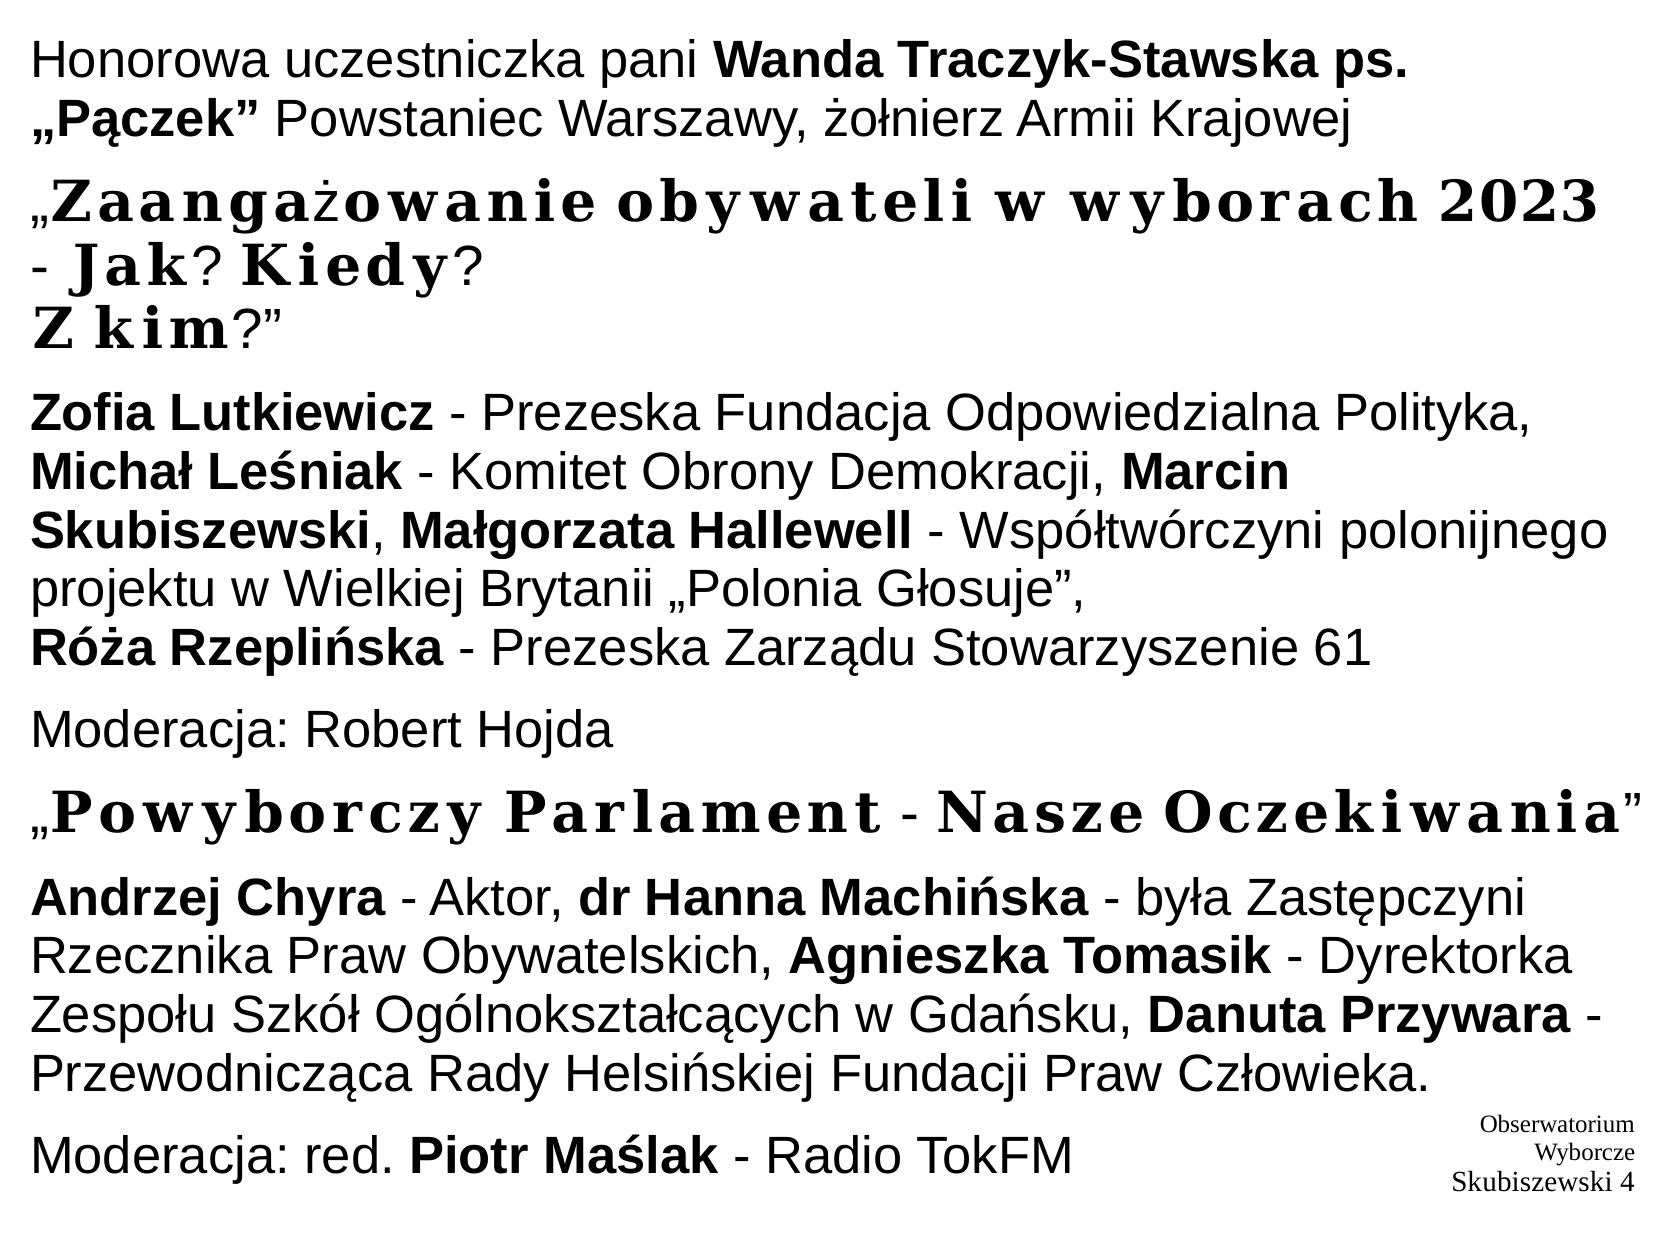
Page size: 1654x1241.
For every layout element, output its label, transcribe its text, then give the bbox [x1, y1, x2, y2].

list Honorowa uczestniczka pani Wanda Traczyk-Stawska ps. „Pączek” Powstaniec Warszawy, żołnierz Armii Krajowej „𝐙𝐚𝐚𝐧𝐠𝐚ż𝐨𝐰𝐚𝐧𝐢𝐞 𝐨𝐛𝐲𝐰𝐚𝐭𝐞𝐥𝐢 𝐰 𝐰𝐲𝐛𝐨𝐫𝐚𝐜𝐡 𝟐𝟎𝟐𝟑 - 𝐉𝐚𝐤? 𝐊𝐢𝐞𝐝𝐲? 𝐙 𝐤𝐢𝐦?” Zofia Lutkiewicz - Prezeska Fundacja Odpowiedzialna Polityka, Michał Leśniak - Komitet Obrony Demokracji, Marcin Skubiszewski, Małgorzata Hallewell - Współtwórczyni polonijnego projektu w Wielkiej Brytanii „Polonia Głosuje”, Róża Rzeplińska - Prezeska Zarządu Stowarzyszenie 61 Moderacja: Robert Hojda „𝐏𝐨𝐰𝐲𝐛𝐨𝐫𝐜𝐳𝐲 𝐏𝐚𝐫𝐥𝐚𝐦𝐞𝐧𝐭 - 𝐍𝐚𝐬𝐳𝐞 𝐎𝐜𝐳𝐞𝐤𝐢𝐰𝐚𝐧𝐢𝐚” Andrzej Chyra - Aktor, dr Hanna Machińska - była Zastępczyni Rzecznika Praw Obywatelskich, Agnieszka Tomasik - Dyrektorka Zespołu Szkół Ogólnokształcących w Gdańsku, Danuta Przywara - Przewodnicząca Rady Helsińskiej Fundacji Praw Człowieka. Moderacja: red. Piotr Maślak - Radio TokFM [30, 30, 1654, 1216]
